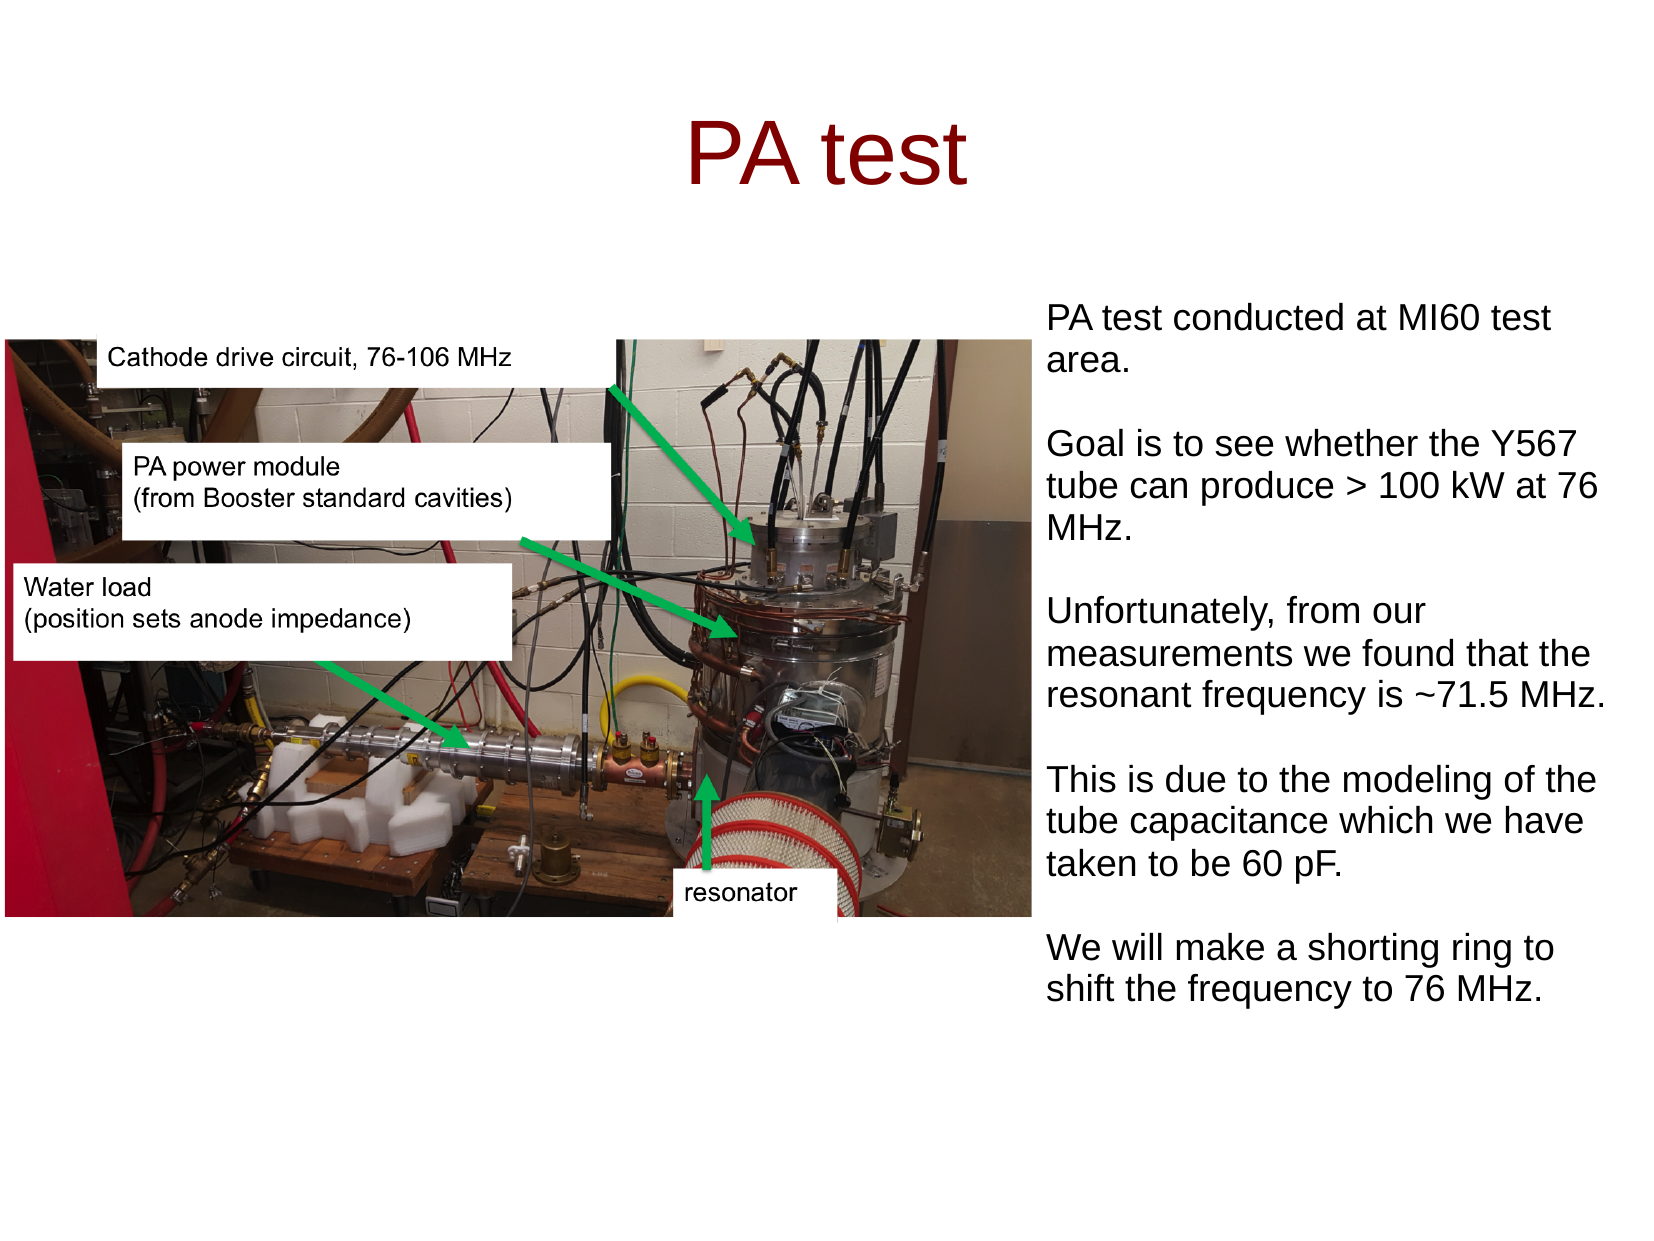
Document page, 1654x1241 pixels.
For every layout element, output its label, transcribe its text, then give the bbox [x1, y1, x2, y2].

text_box PA test conducted at MI60 test area. Goal is to see whether the Y567 tube can produce > 100 kW at 76 MHz. Unfortunately, from our measurements we found that the resonant frequency is ~71.5 MHz. This is due to the modeling of the tube capacitance which we have taken to be 60 pF. We will make a shorting ring to shift the frequency to 76 MHz. [1031, 288, 1647, 1018]
picture [4, 333, 1032, 923]
title PA test [82, 49, 1571, 257]
